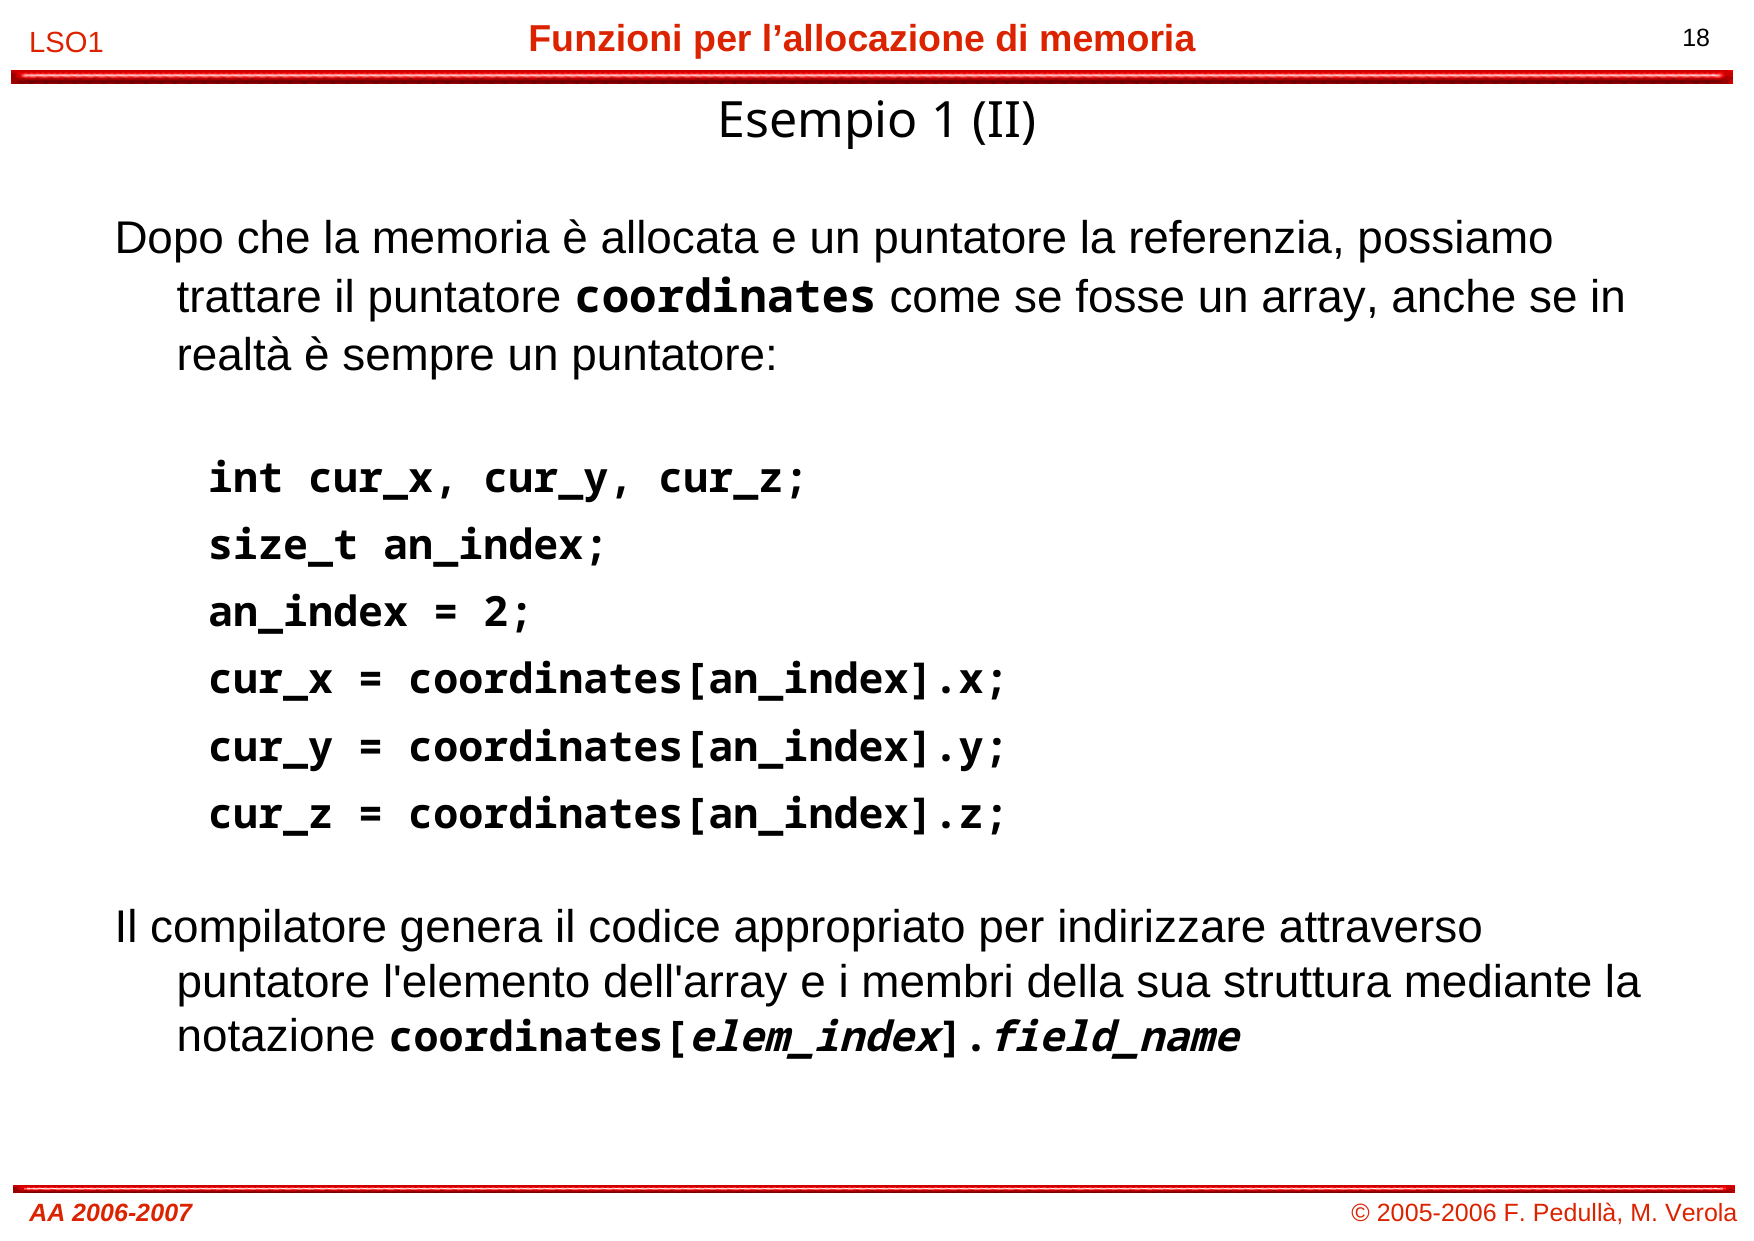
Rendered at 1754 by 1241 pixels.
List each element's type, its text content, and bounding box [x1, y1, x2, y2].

list Dopo che la memoria è allocata e un puntatore la referenzia, possiamo trattare il puntatore coordinates come se fosse un array, anche se in realtà è sempre un puntatore: int cur_x, cur_y, cur_z; size_t an_index; an_index = 2; cur_x = coordinates[an_index].x; cur_y = coordinates[an_index].y; cur_z = coordinates[an_index].z; Il compilatore genera il codice appropriato per indirizzare attraverso puntatore l'elemento dell'array e i membri della sua struttura mediante la notazione coordinates[elem_index].field_name [99, 200, 1680, 1095]
picture [11, 70, 1733, 84]
picture [13, 1185, 1735, 1193]
title Esempio 1 (II) [412, 72, 1342, 168]
